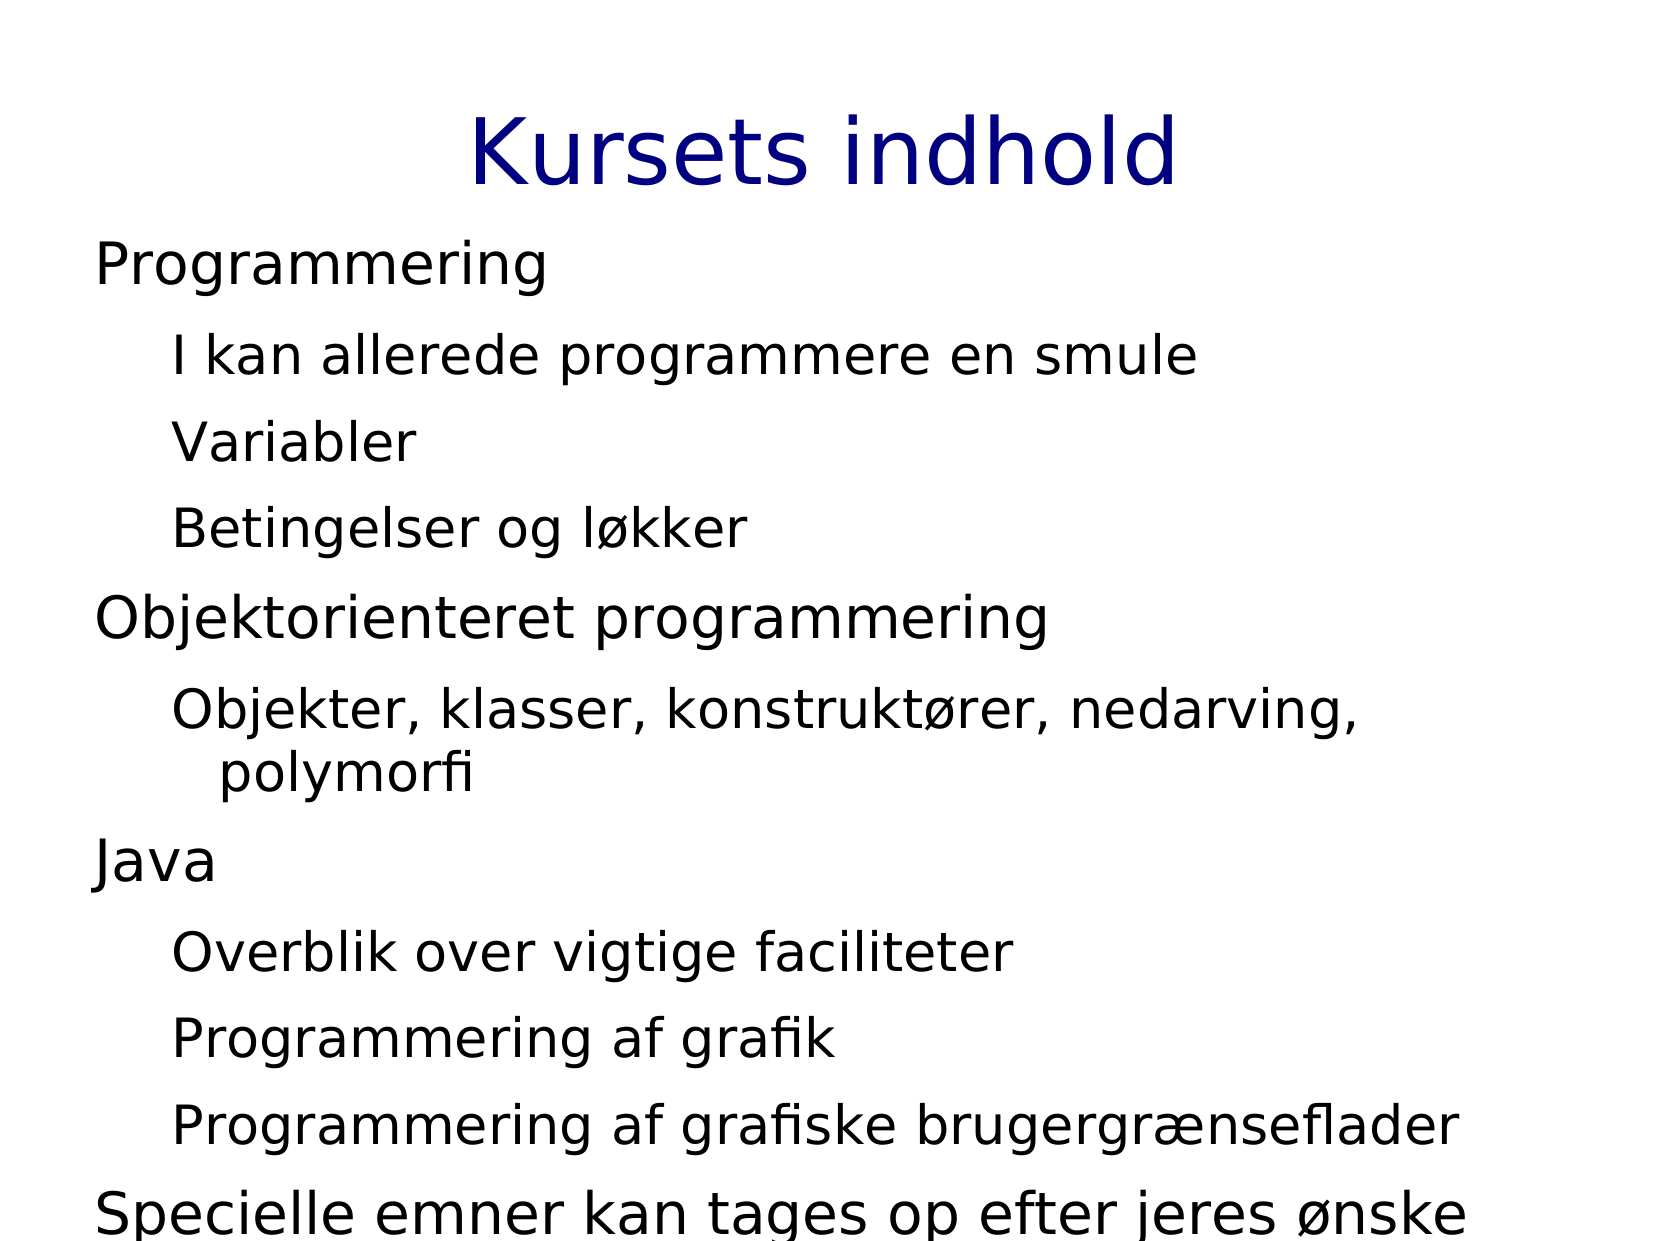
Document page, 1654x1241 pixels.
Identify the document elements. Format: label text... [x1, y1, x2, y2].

title Kursets indhold [30, 49, 1620, 257]
list Programmering I kan allerede programmere en smule Variabler Betingelser og løkker Objektorienteret programmering Objekter, klasser, konstruktører, nedarving, polymorfi Java Overblik over vigtige faciliteter Programmering af grafik Programmering af grafiske brugergrænseflader Specielle emner kan tages op efter jeres ønske Hvis der er tid [76, 230, 1573, 1183]
